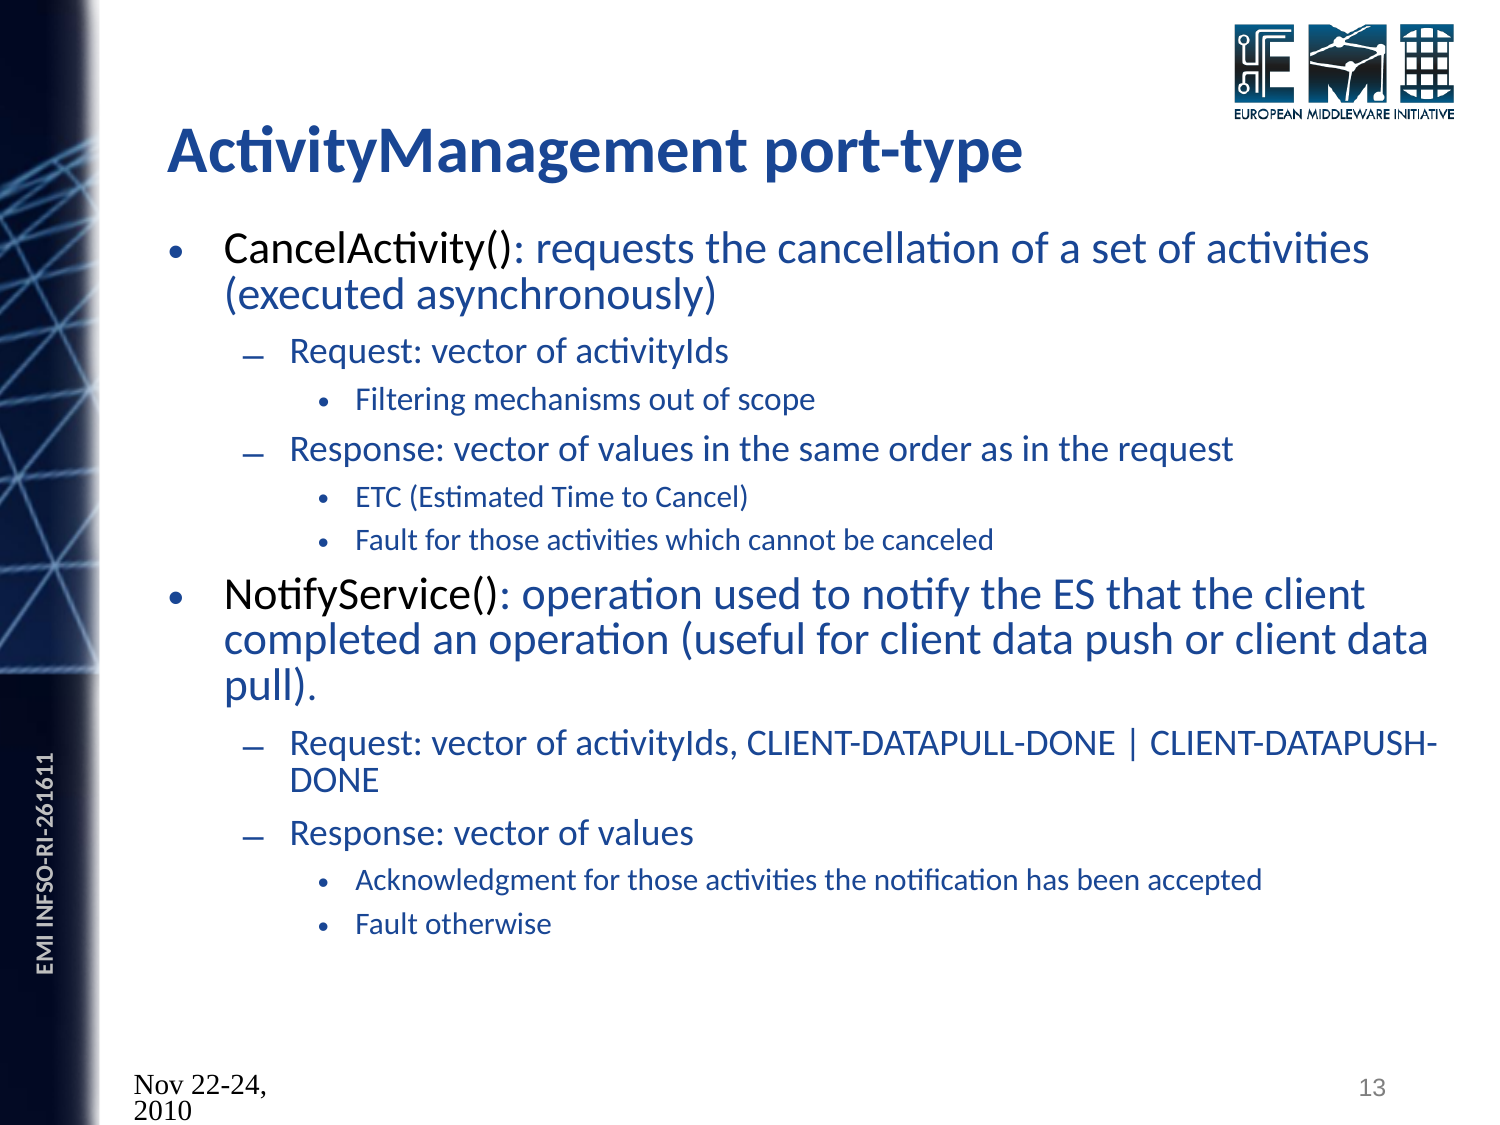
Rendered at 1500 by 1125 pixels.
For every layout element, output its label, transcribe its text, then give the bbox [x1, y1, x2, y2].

picture [0, 0, 111, 1125]
text_box ActivityManagement port-type [153, 115, 1388, 212]
list CancelActivity(): requests the cancellation of a set of activities (executed asynchronously) Request: vector of activityIds Filtering mechanisms out of scope Response: vector of values in the same order as in the request ETC (Estimated Time to Cancel) Fault for those activities which cannot be canceled NotifyService(): operation used to notify the ES that the client completed an operation (useful for client data push or client data pull). Request: vector of activityIds, CLIENT-DATAPULL-DONE | CLIENT-DATAPUSH-DONE Response: vector of values Acknowledgment for those activities the notification has been accepted Fault otherwise [153, 221, 1463, 1076]
picture [1185, 8, 1500, 140]
text_box <number> [1343, 1076, 1426, 1123]
